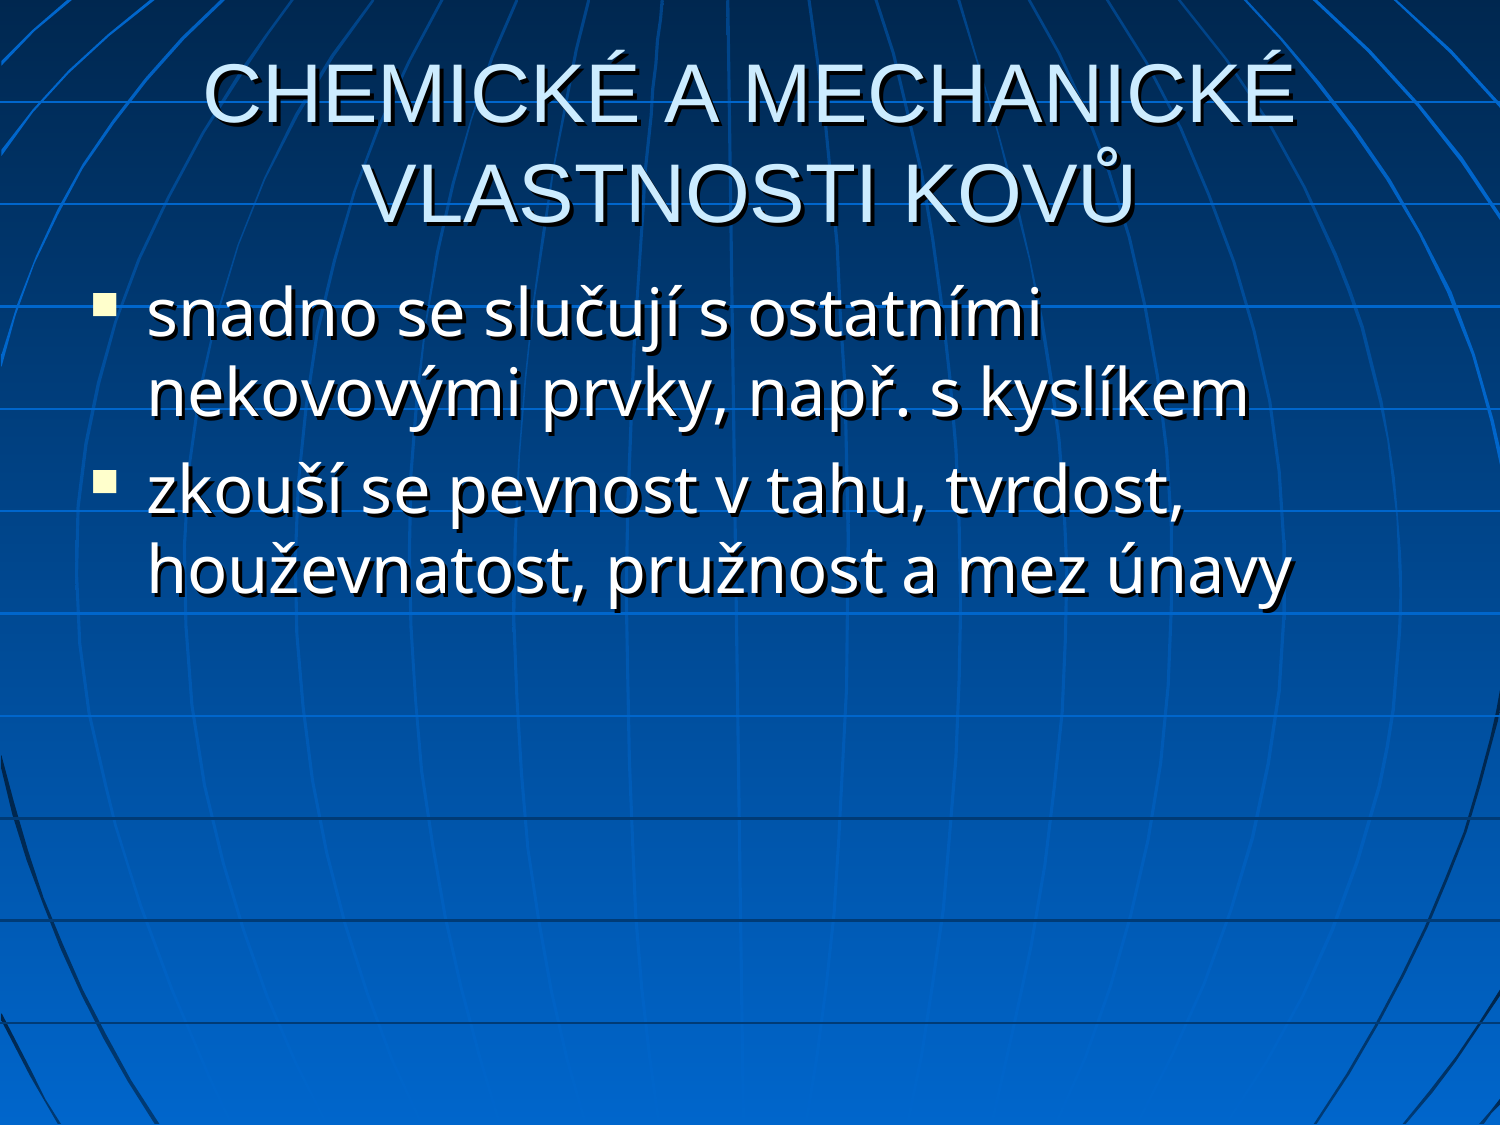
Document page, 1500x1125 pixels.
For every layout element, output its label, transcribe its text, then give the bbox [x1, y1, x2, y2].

title CHEMICKÉ A MECHANICKÉ VLASTNOSTI KOVŮ [75, 31, 1426, 247]
list snadno se slučují s ostatními nekovovými prvky, např. s kyslíkem zkouší se pevnost v tahu, tvrdost, houževnatost, pružnost a mez únavy [75, 262, 1426, 1006]
